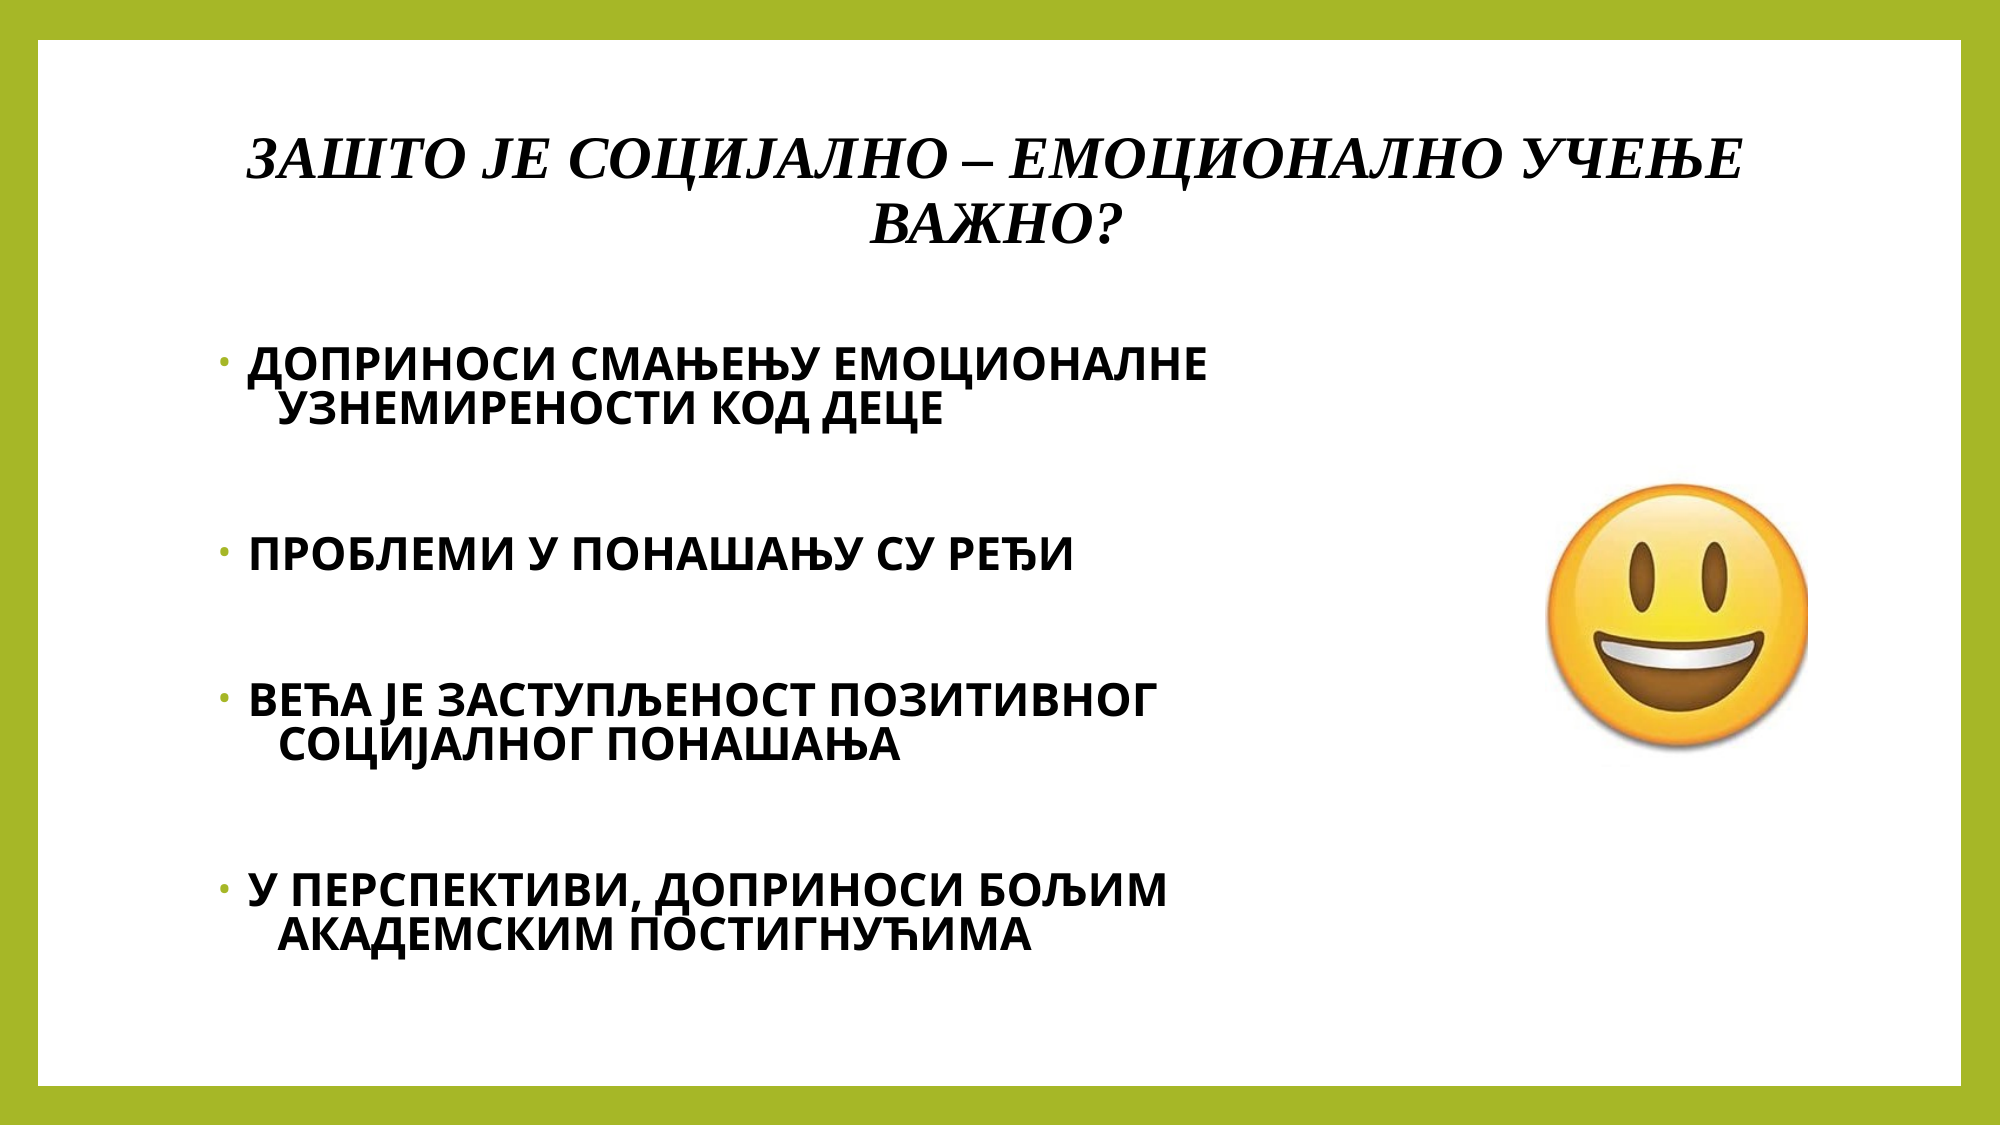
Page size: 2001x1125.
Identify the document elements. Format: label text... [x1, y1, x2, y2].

picture [1545, 428, 1808, 767]
title ЗАШТО ЈЕ СОЦИЈАЛНО – ЕМОЦИОНАЛНО УЧЕЊЕ ВАЖНО? [187, 99, 1808, 323]
list ДОПРИНОСИ СМАЊЕЊУ ЕМОЦИОНАЛНЕ УЗНЕМИРЕНОСТИ КОД ДЕЦЕ ПРОБЛЕМИ У ПОНАШАЊУ СУ РЕЂИ ВЕЋА ЈЕ ЗАСТУПЉЕНОСТ ПОЗИТИВНОГ СОЦИЈАЛНОГ ПОНАШАЊА У ПЕРСПЕКТИВИ, ДОПРИНОСИ БОЉИМ АКАДЕМСКИМ ПОСТИГНУЋИМА [187, 337, 1416, 998]
